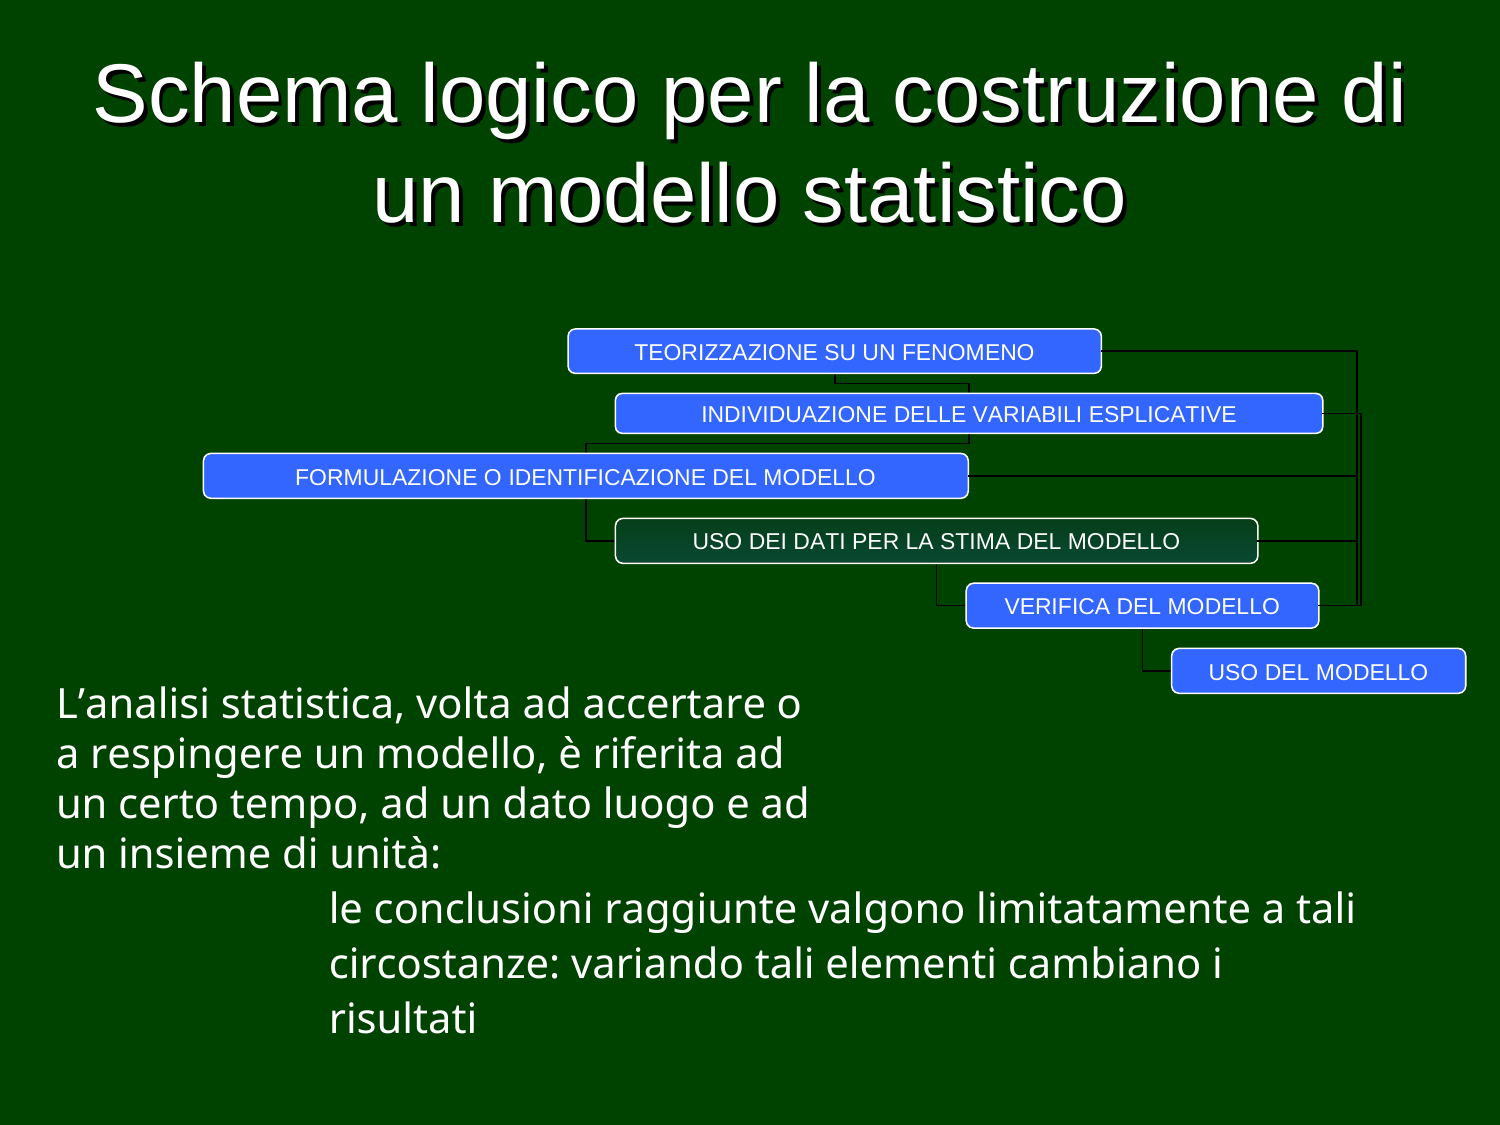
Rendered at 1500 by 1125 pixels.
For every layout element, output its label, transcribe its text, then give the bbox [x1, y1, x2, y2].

text_box USO DEL MODELLO [1171, 648, 1466, 694]
text_box FORMULAZIONE O IDENTIFICAZIONE DEL MODELLO [203, 453, 969, 499]
text_box INDIVIDUAZIONE DELLE VARIABILI ESPLICATIVE [615, 393, 1323, 434]
text_box USO DEI DATI PER LA STIMA DEL MODELLO [615, 518, 1258, 564]
text_box le conclusioni raggiunte valgono limitatamente a tali circostanze: variando tali elementi cambiano i risultati [313, 869, 1390, 1050]
text_box VERIFICA DEL MODELLO [966, 583, 1319, 629]
text_box Schema logico per la costruzione di un modello statistico [75, 31, 1426, 248]
text_box L’analisi statistica, volta ad accertare o a respingere un modello, è riferita ad un certo tempo, ad un dato luogo e ad un insieme di unità: [41, 668, 842, 885]
text_box TEORIZZAZIONE SU UN FENOMENO [568, 328, 1102, 374]
